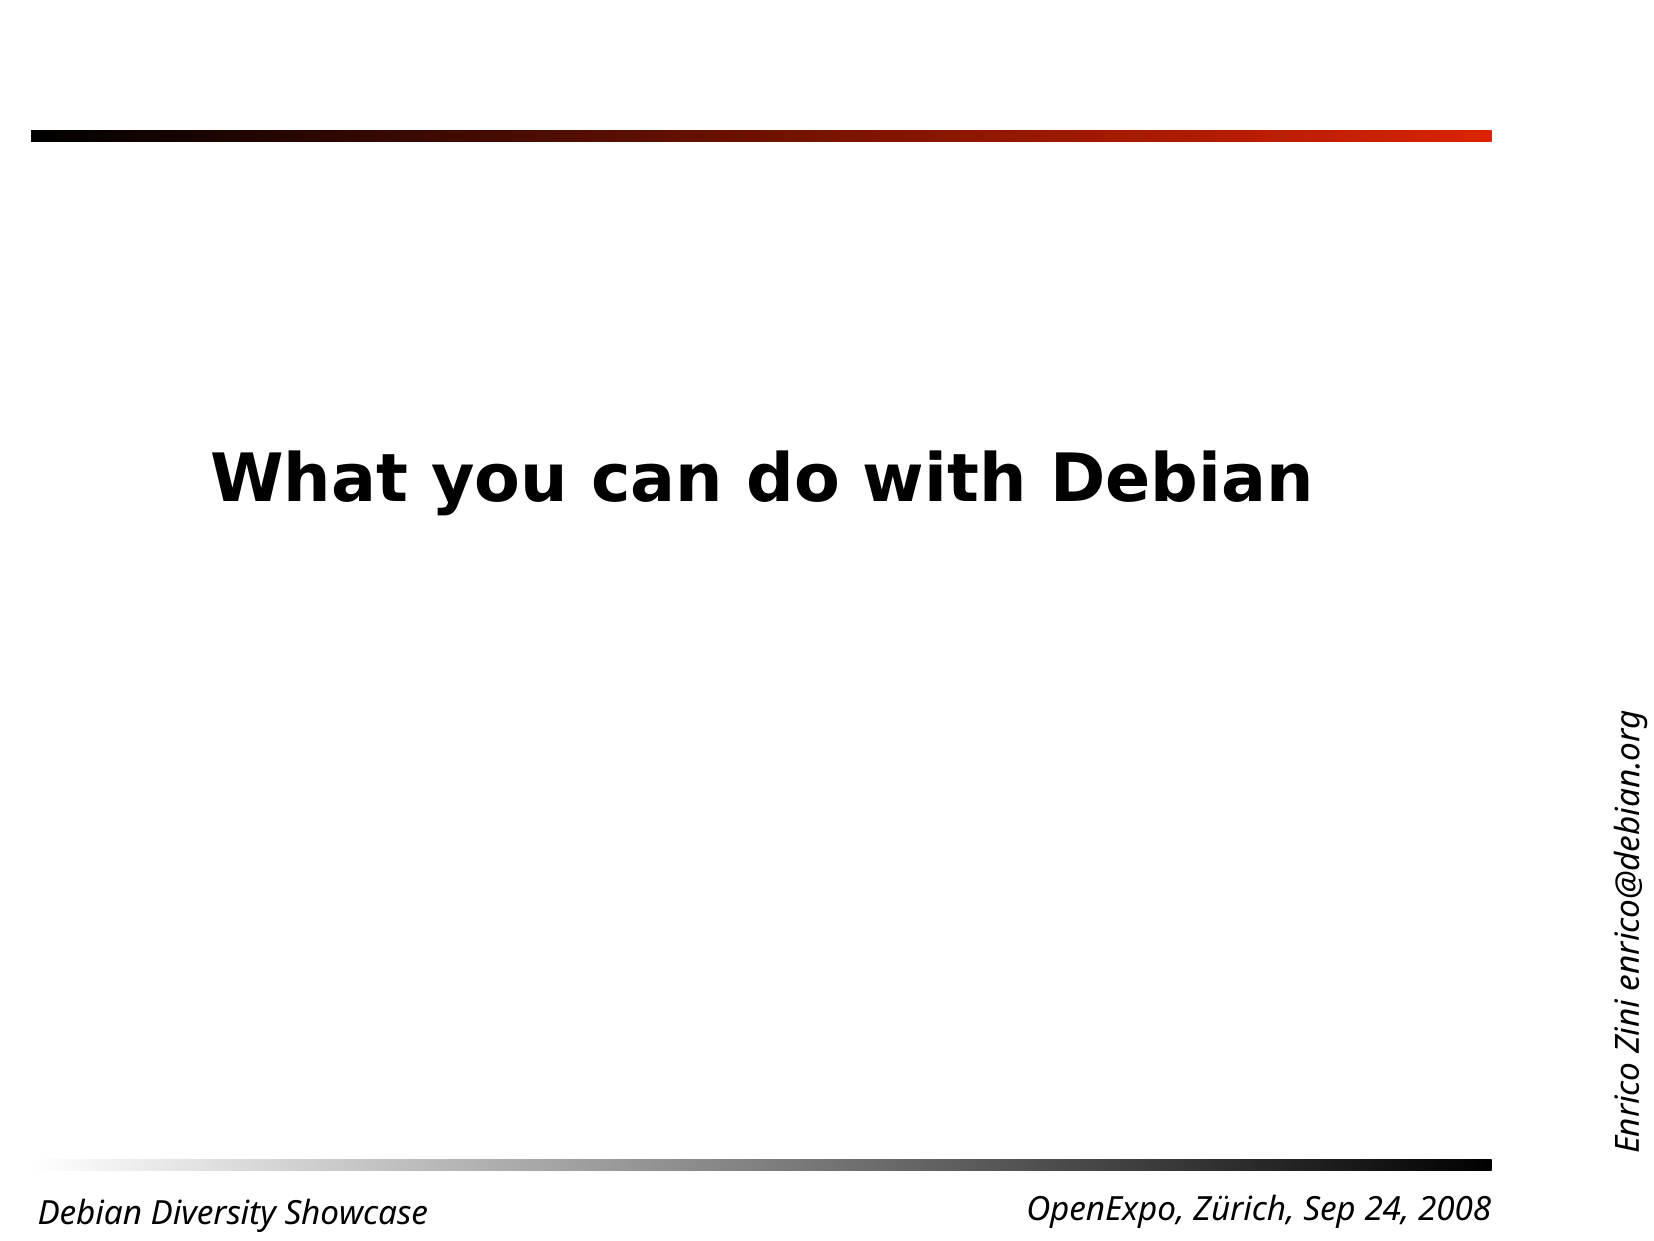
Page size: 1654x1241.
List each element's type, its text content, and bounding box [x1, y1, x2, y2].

text_box What you can do with Debian [30, 439, 1495, 518]
